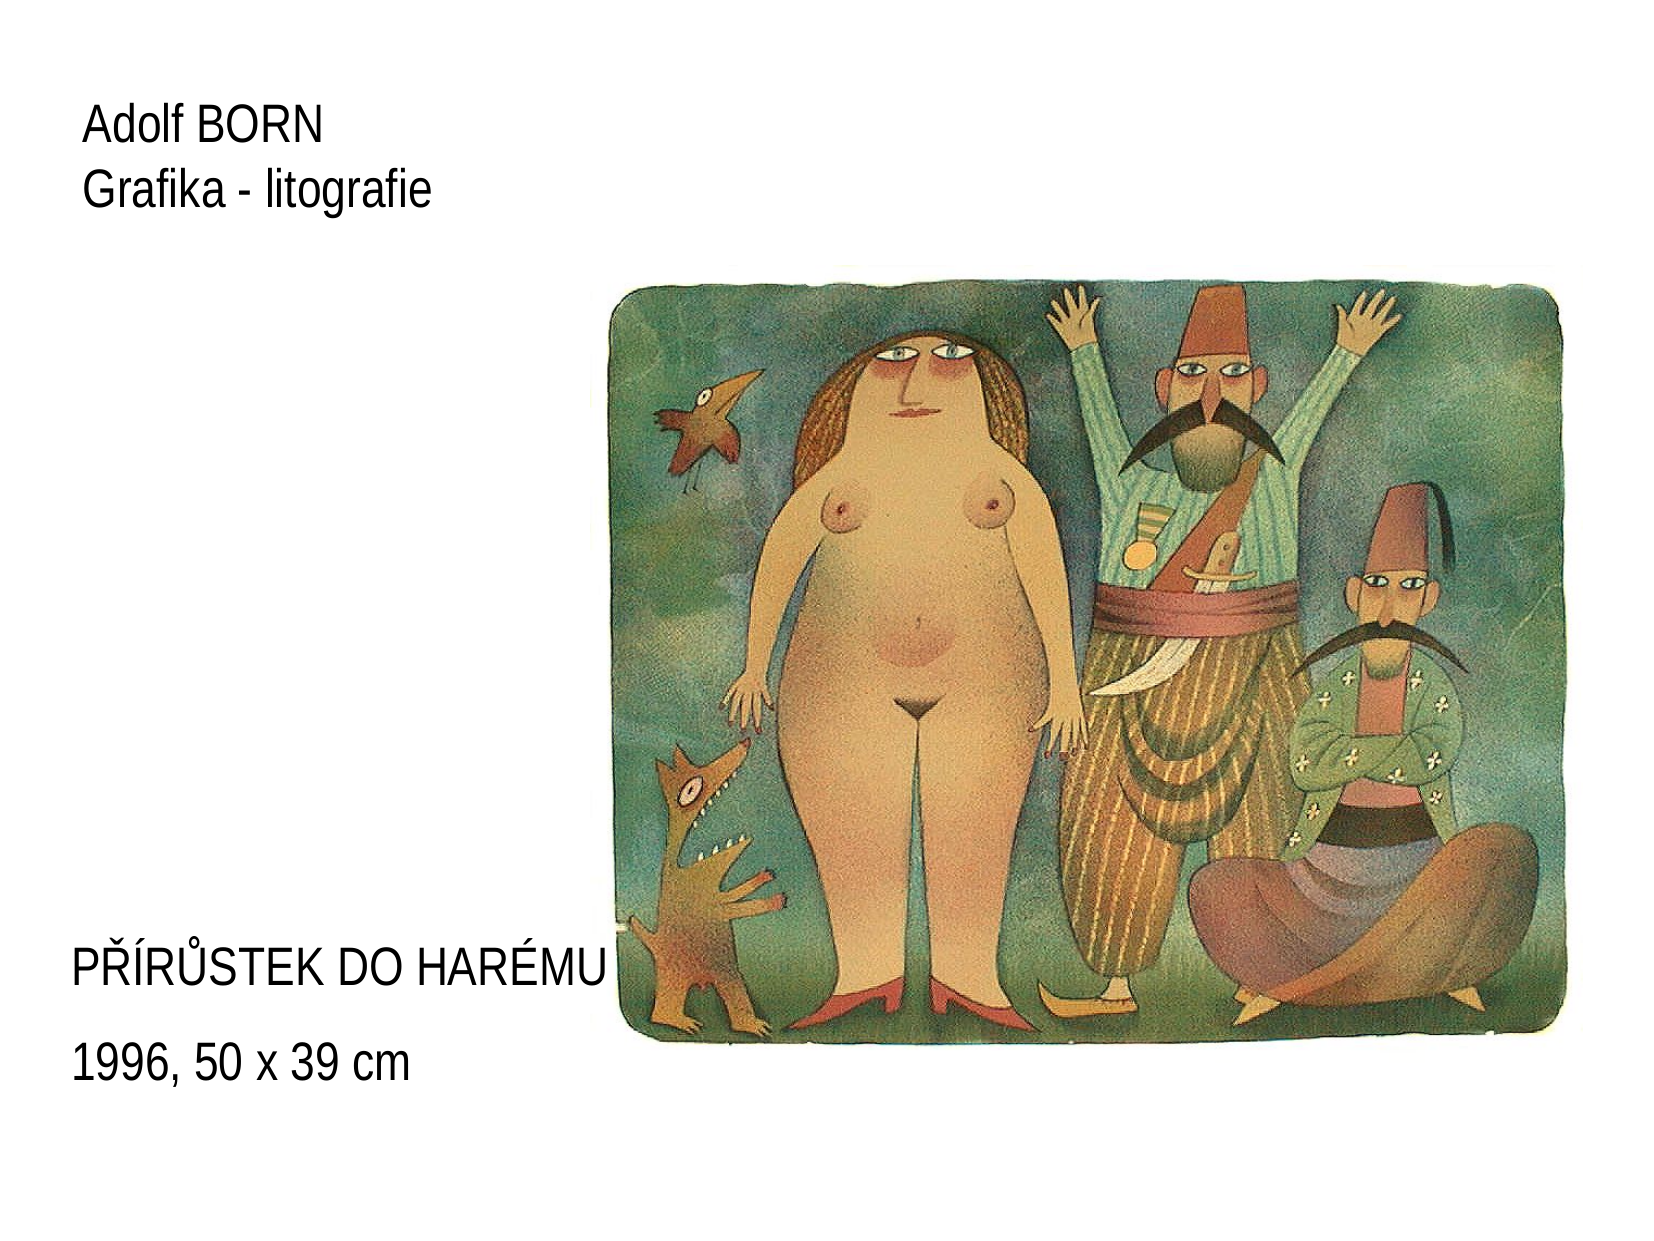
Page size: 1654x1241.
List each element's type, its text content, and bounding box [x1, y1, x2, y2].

picture [590, 265, 1583, 1063]
list PŘÍRŮSTEK DO HARÉMU 1996, 50 x 39 cm [0, 288, 709, 1093]
title Adolf BORN Grafika - litografie [82, 56, 1571, 250]
